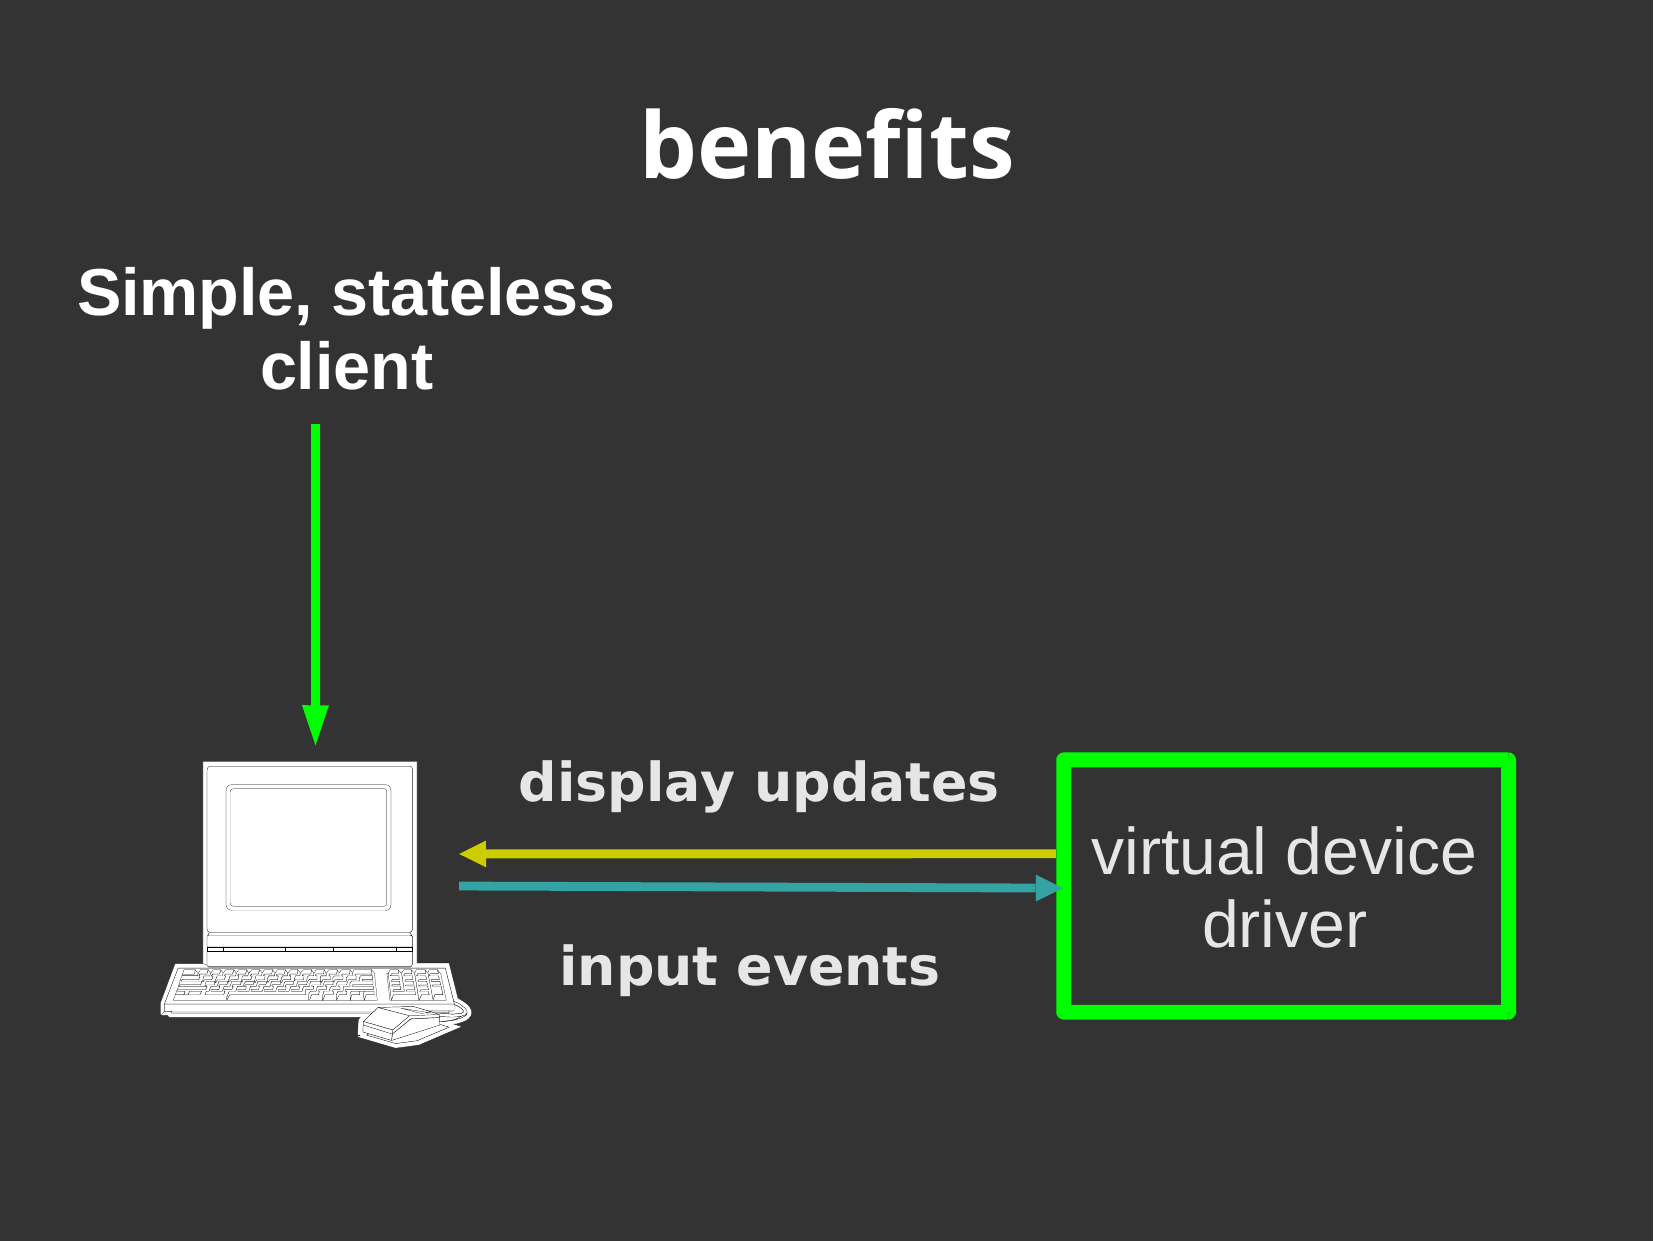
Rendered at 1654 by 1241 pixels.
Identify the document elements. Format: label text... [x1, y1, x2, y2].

title benefits [121, 39, 1533, 247]
picture [77, 255, 1518, 1051]
